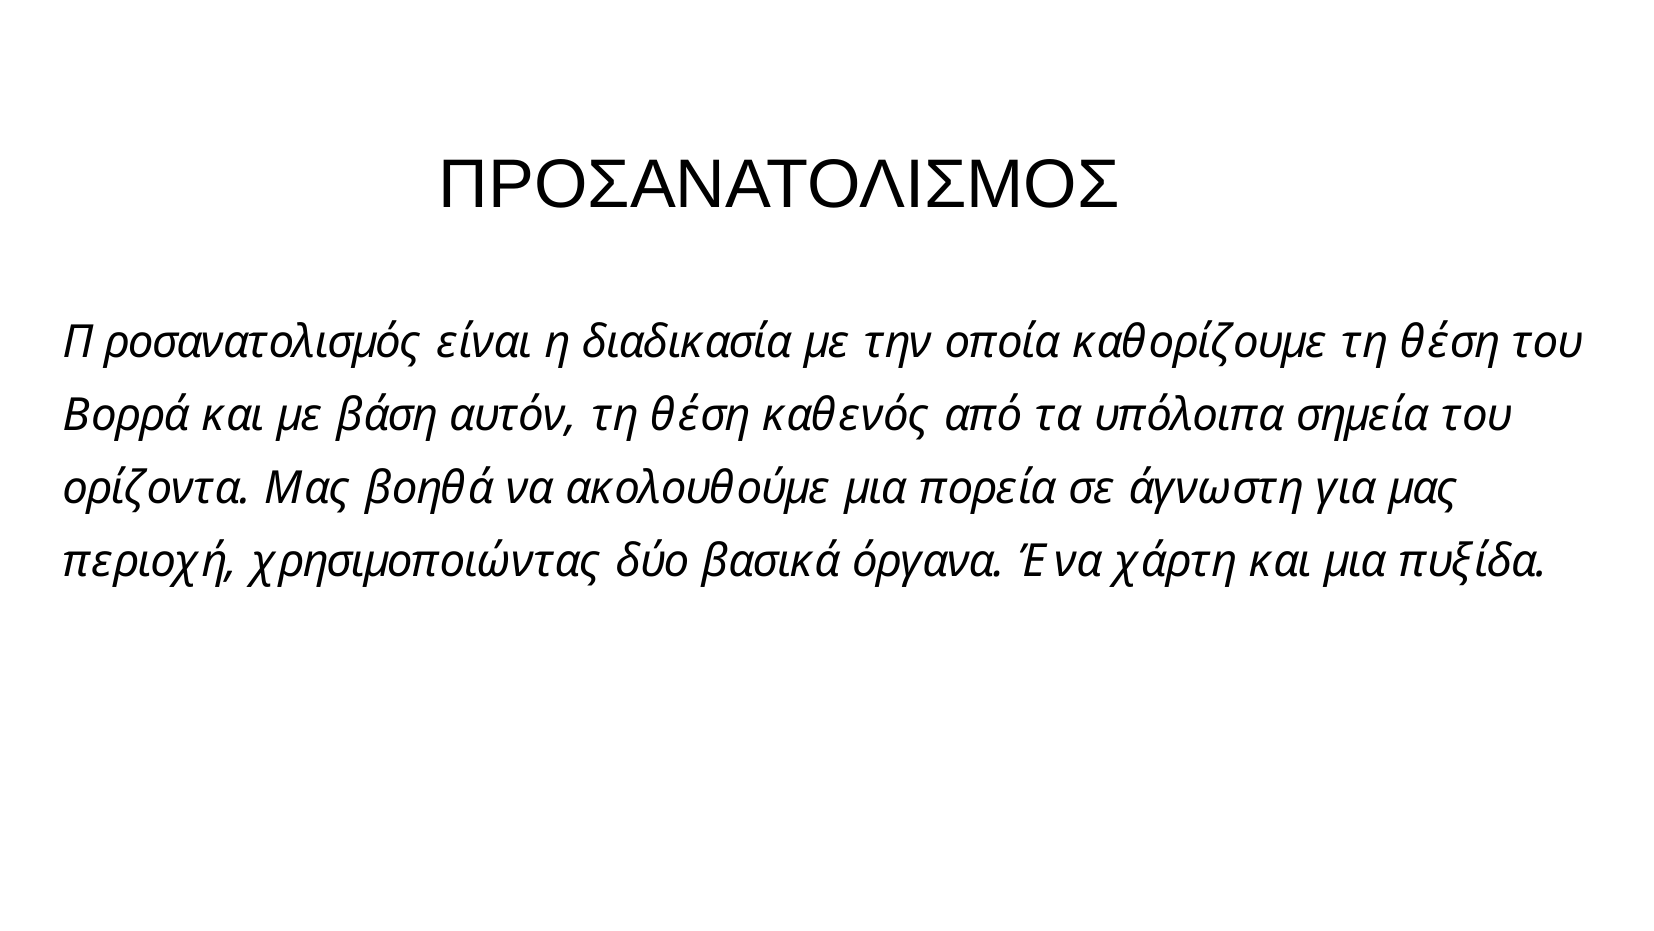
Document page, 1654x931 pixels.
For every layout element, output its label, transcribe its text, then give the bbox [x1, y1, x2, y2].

title ΠΡΟΣΑΝΑΤΟΛΙΣΜΟΣ [224, 106, 1335, 260]
picture [62, 307, 1643, 638]
